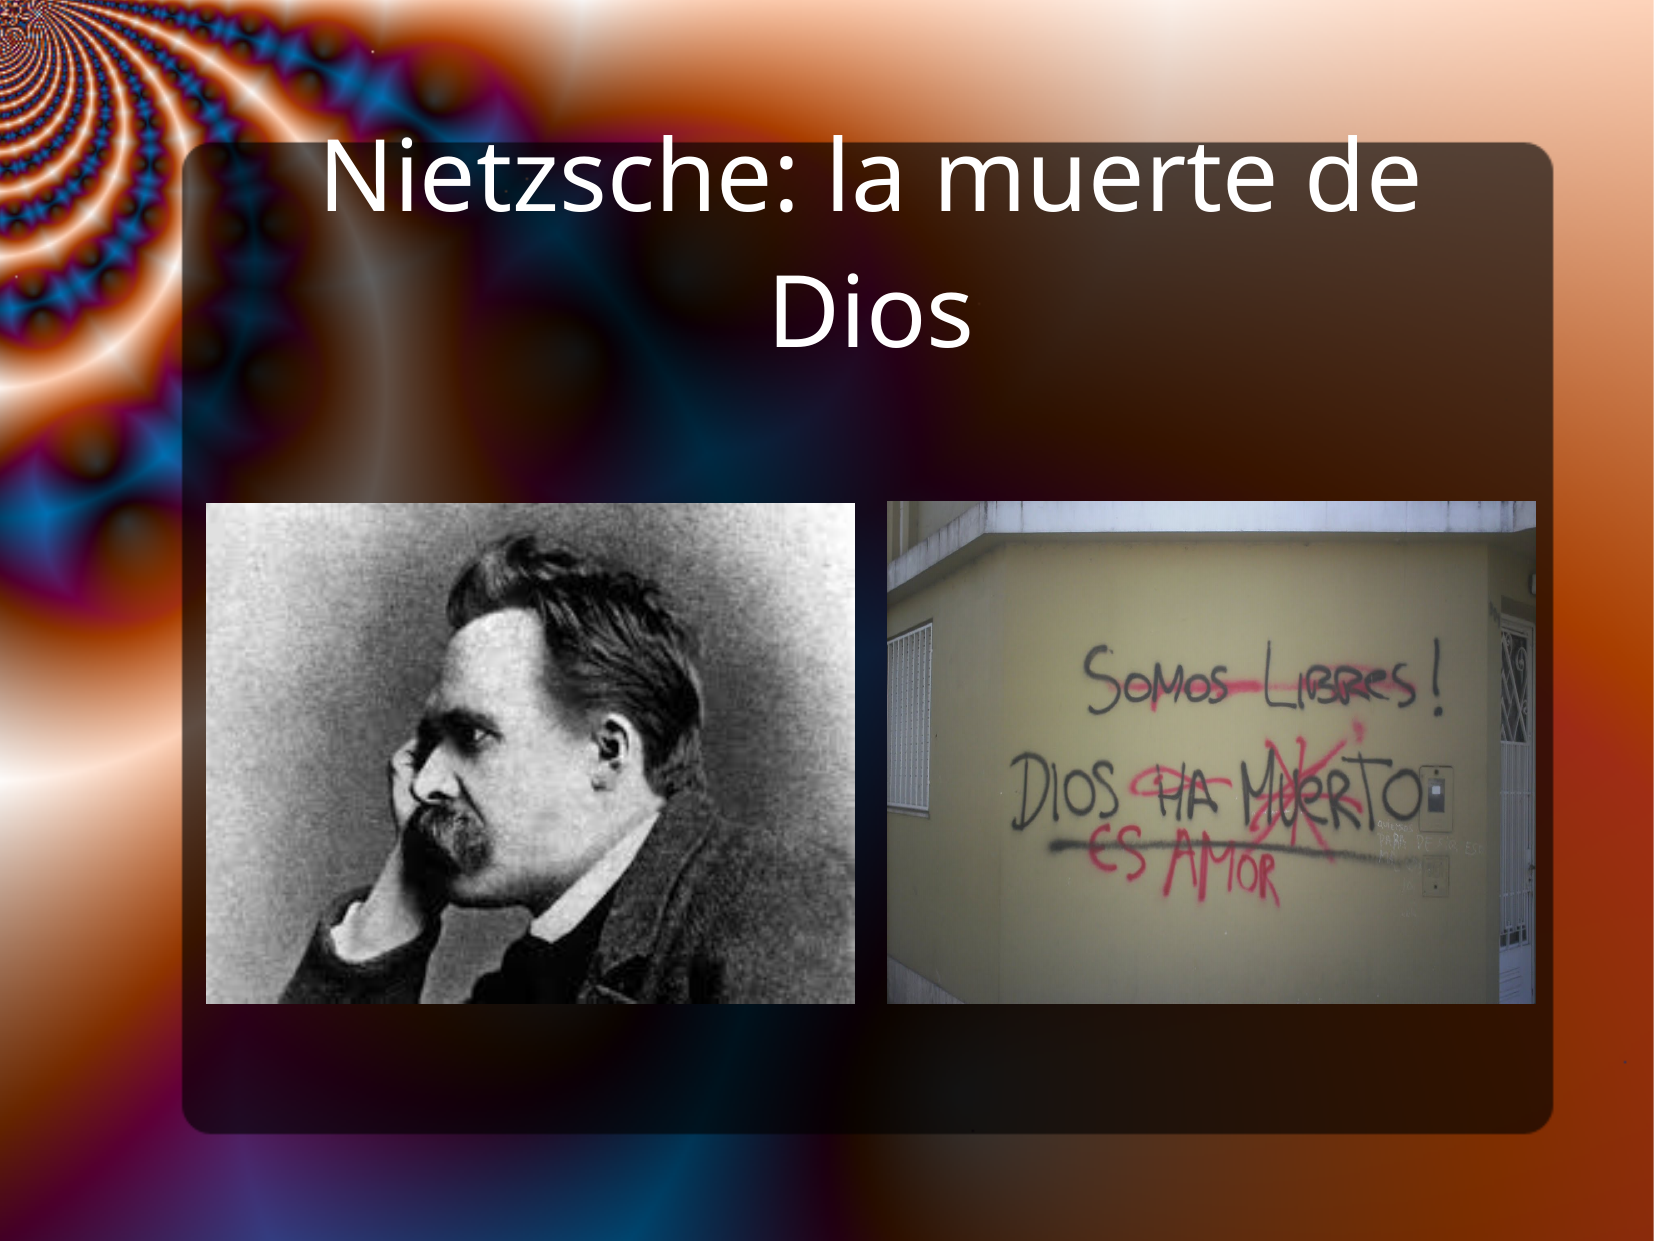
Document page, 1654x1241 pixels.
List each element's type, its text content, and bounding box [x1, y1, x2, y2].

picture [0, 0, 1654, 1241]
title Nietzsche: la muerte de Dios [206, 156, 1536, 325]
